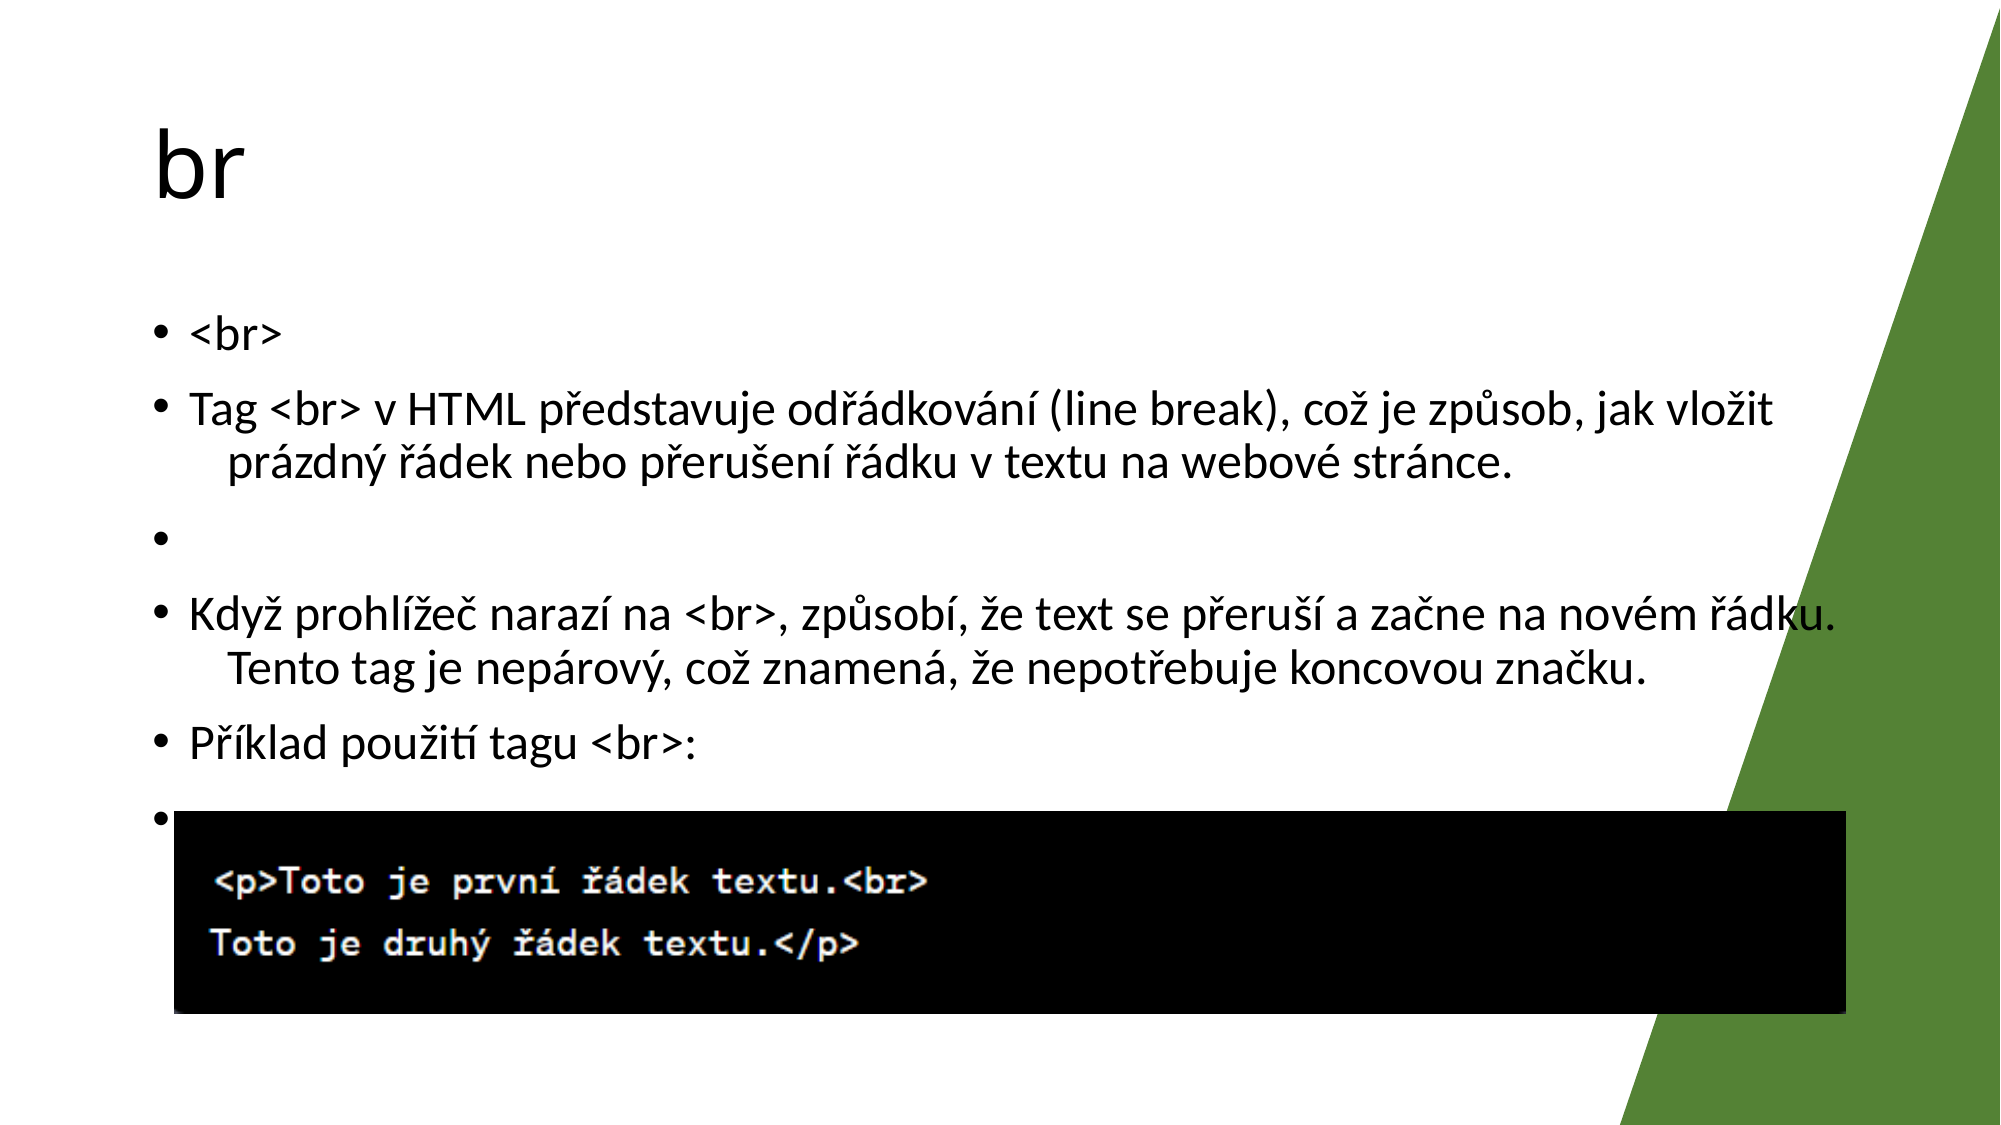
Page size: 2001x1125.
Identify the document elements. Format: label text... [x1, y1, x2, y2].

list <br> Tag <br> v HTML představuje odřádkování (line break), což je způsob, jak vložit prázdný řádek nebo přerušení řádku v textu na webové stránce. Když prohlížeč narazí na <br>, způsobí, že text se přeruší a začne na novém řádku. Tento tag je nepárový, což znamená, že nepotřebuje koncovou značku. Příklad použití tagu <br>: [137, 299, 1863, 1014]
picture [174, 811, 1846, 1014]
text_box [1620, 11, 2000, 1125]
title br [137, 59, 1863, 278]
